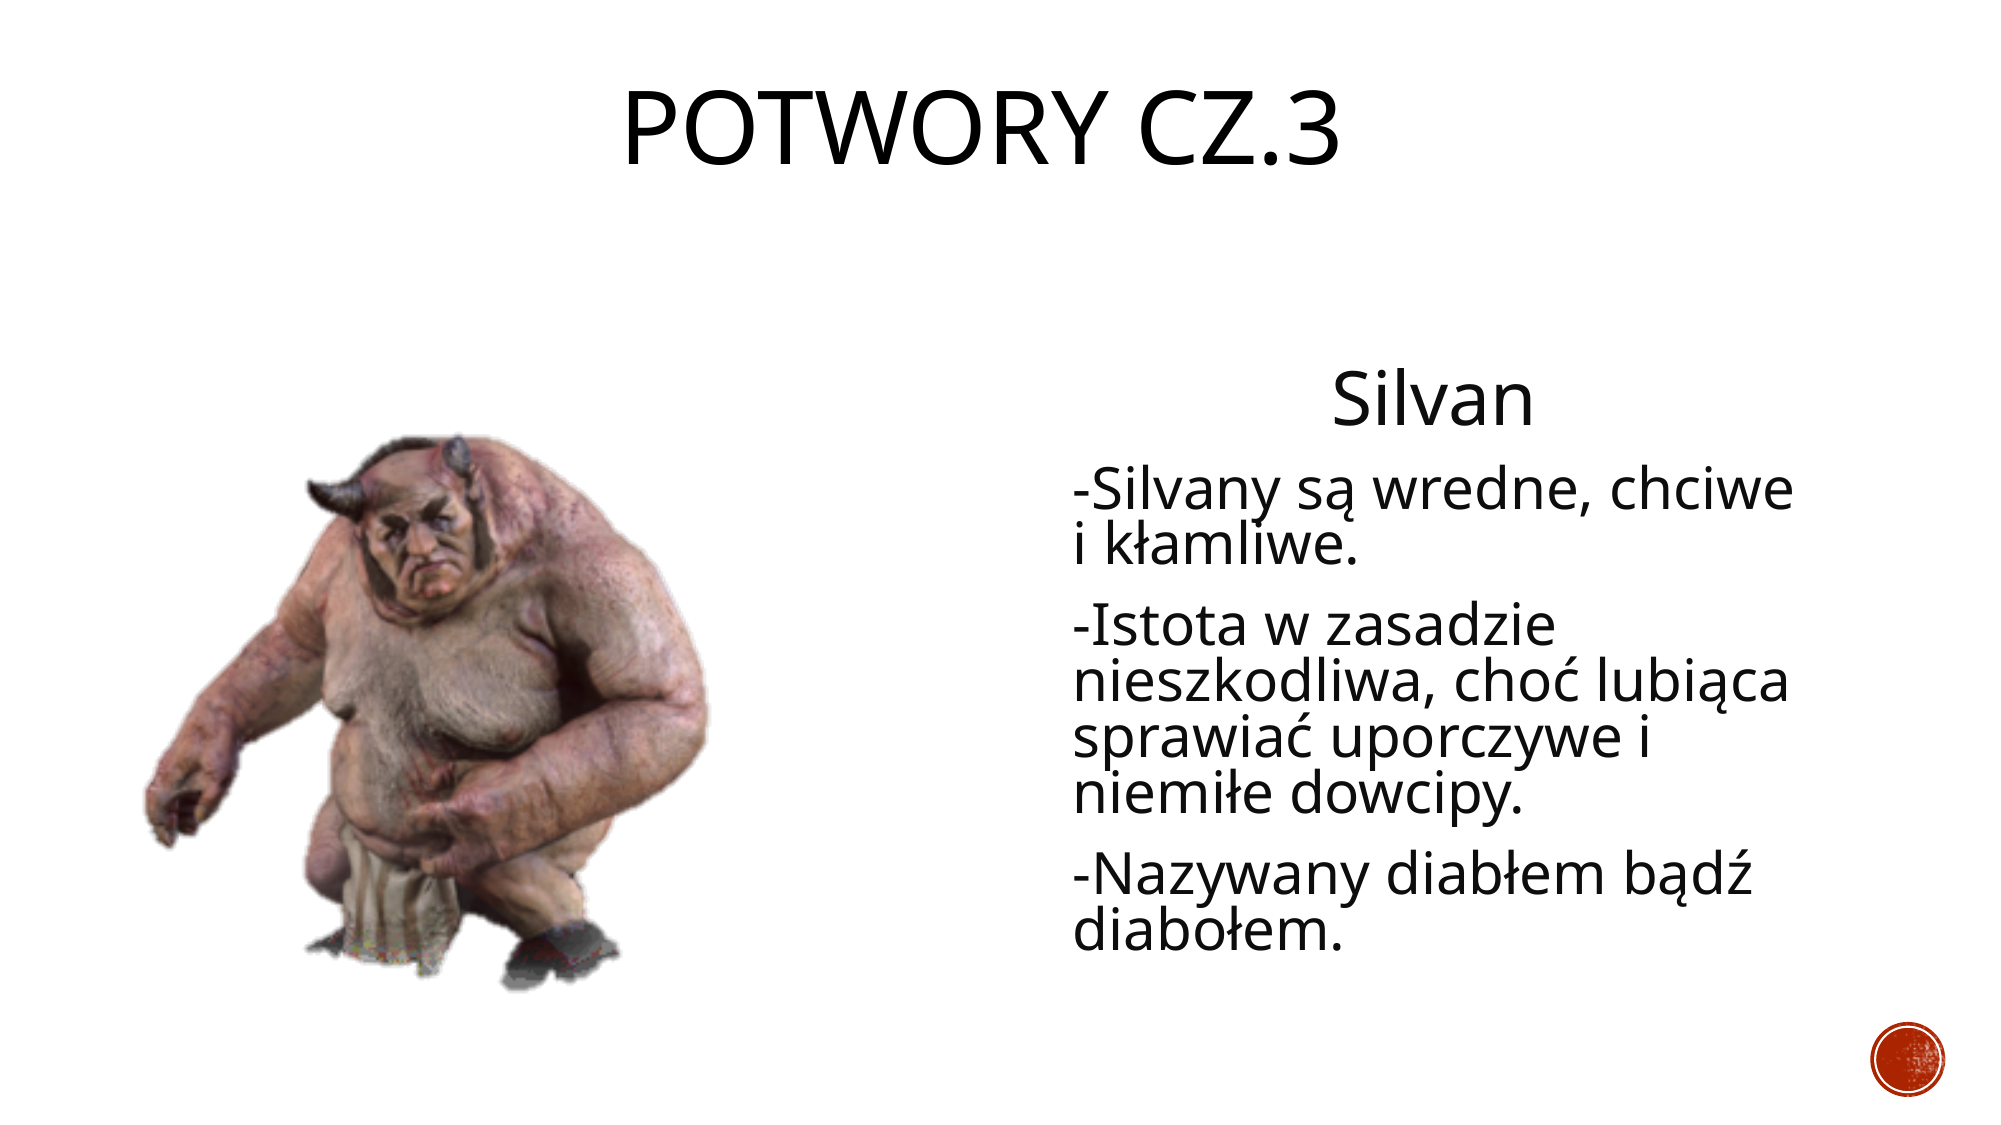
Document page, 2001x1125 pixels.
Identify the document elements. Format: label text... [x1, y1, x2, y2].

list Silvan -Silvany są wredne, chciwe i kłamliwe. -Istota w zasadzie nieszkodliwa, choć lubiąca sprawiać uporczywe i niemiłe dowcipy. -Nazywany diabłem bądź diabołem. [1043, 360, 1824, 1013]
picture [60, 263, 795, 1080]
title Potwory cz.3 [156, 0, 1807, 264]
